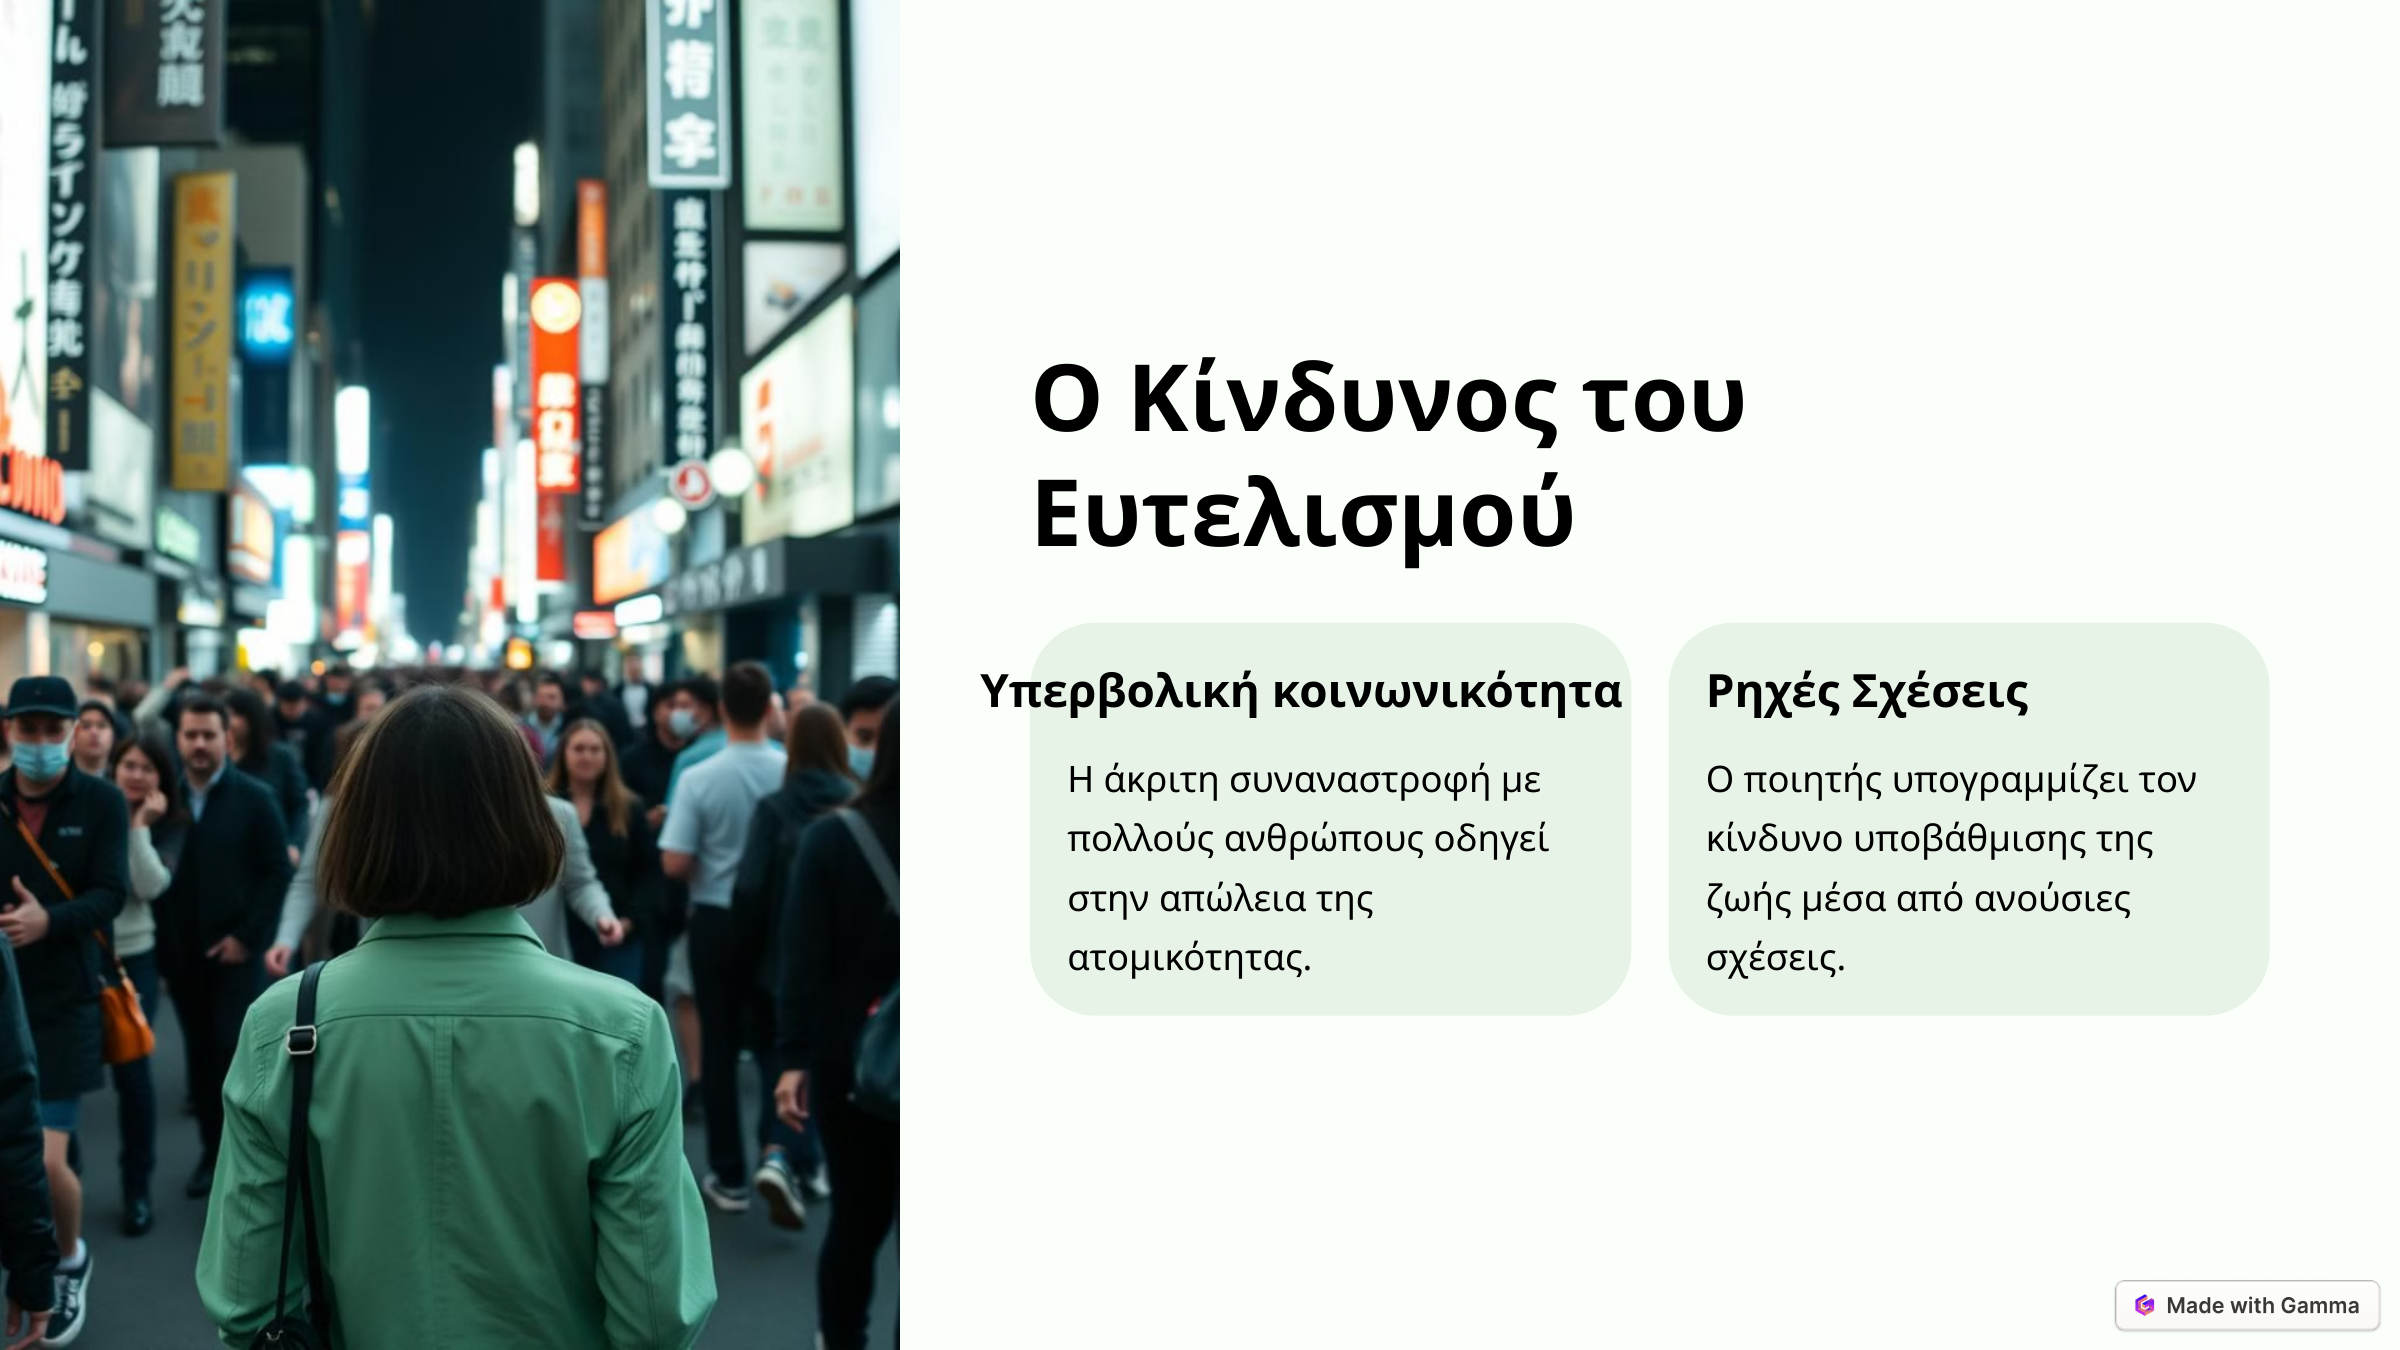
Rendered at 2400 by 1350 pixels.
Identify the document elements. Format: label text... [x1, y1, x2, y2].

picture [0, 0, 900, 1350]
text_box [1668, 622, 2270, 1016]
picture [2106, 1271, 2389, 1339]
text_box Ρηχές Σχέσεις [1705, 659, 2171, 718]
text_box Ο ποιητής υπογραμμίζει τον κίνδυνο υποβάθμισης της ζωής μέσα από ανούσιες σχέσεις. [1705, 740, 2233, 979]
text_box [1030, 622, 1632, 1016]
text_box Ο Κίνδυνος του Ευτελισμού [1030, 334, 2270, 567]
text_box Η άκριτη συναναστροφή με πολλούς ανθρώπους οδηγεί στην απώλεια της ατομικότητας. [1067, 740, 1595, 979]
text_box Υπερβολική κοινωνικότητα [980, 659, 1533, 718]
